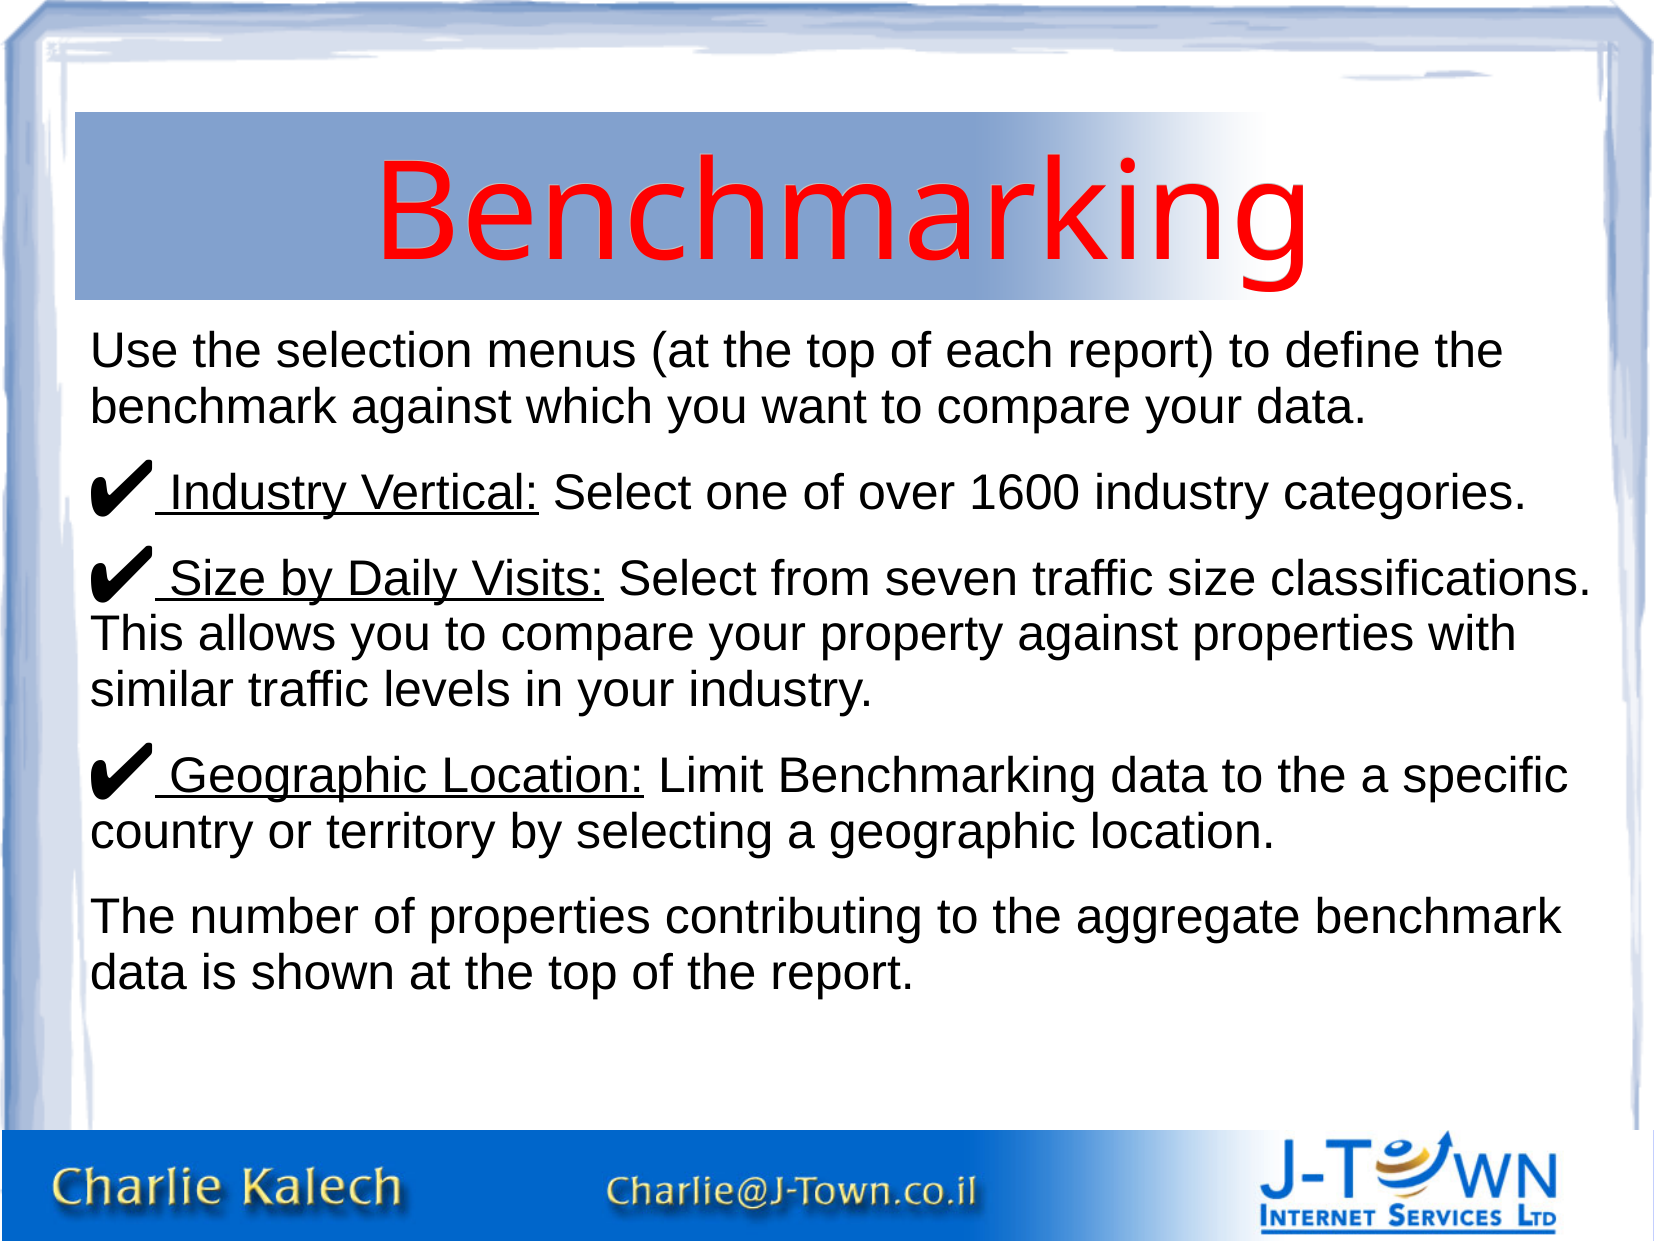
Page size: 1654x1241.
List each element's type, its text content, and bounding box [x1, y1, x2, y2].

picture [0, 0, 1654, 1241]
text_box Use the selection menus (at the top of each report) to define the benchmark against which you want to compare your data. Industry Vertical: Select one of over 1600 industry categories. Size by Daily Visits: Select from seven traffic size classifications. This allows you to compare your property against properties with similar traffic levels in your industry. Geographic Location: Limit Benchmarking data to the a specific country or territory by selecting a geographic location. The number of properties contributing to the aggregate benchmark data is shown at the top of the report. [75, 315, 1613, 1201]
